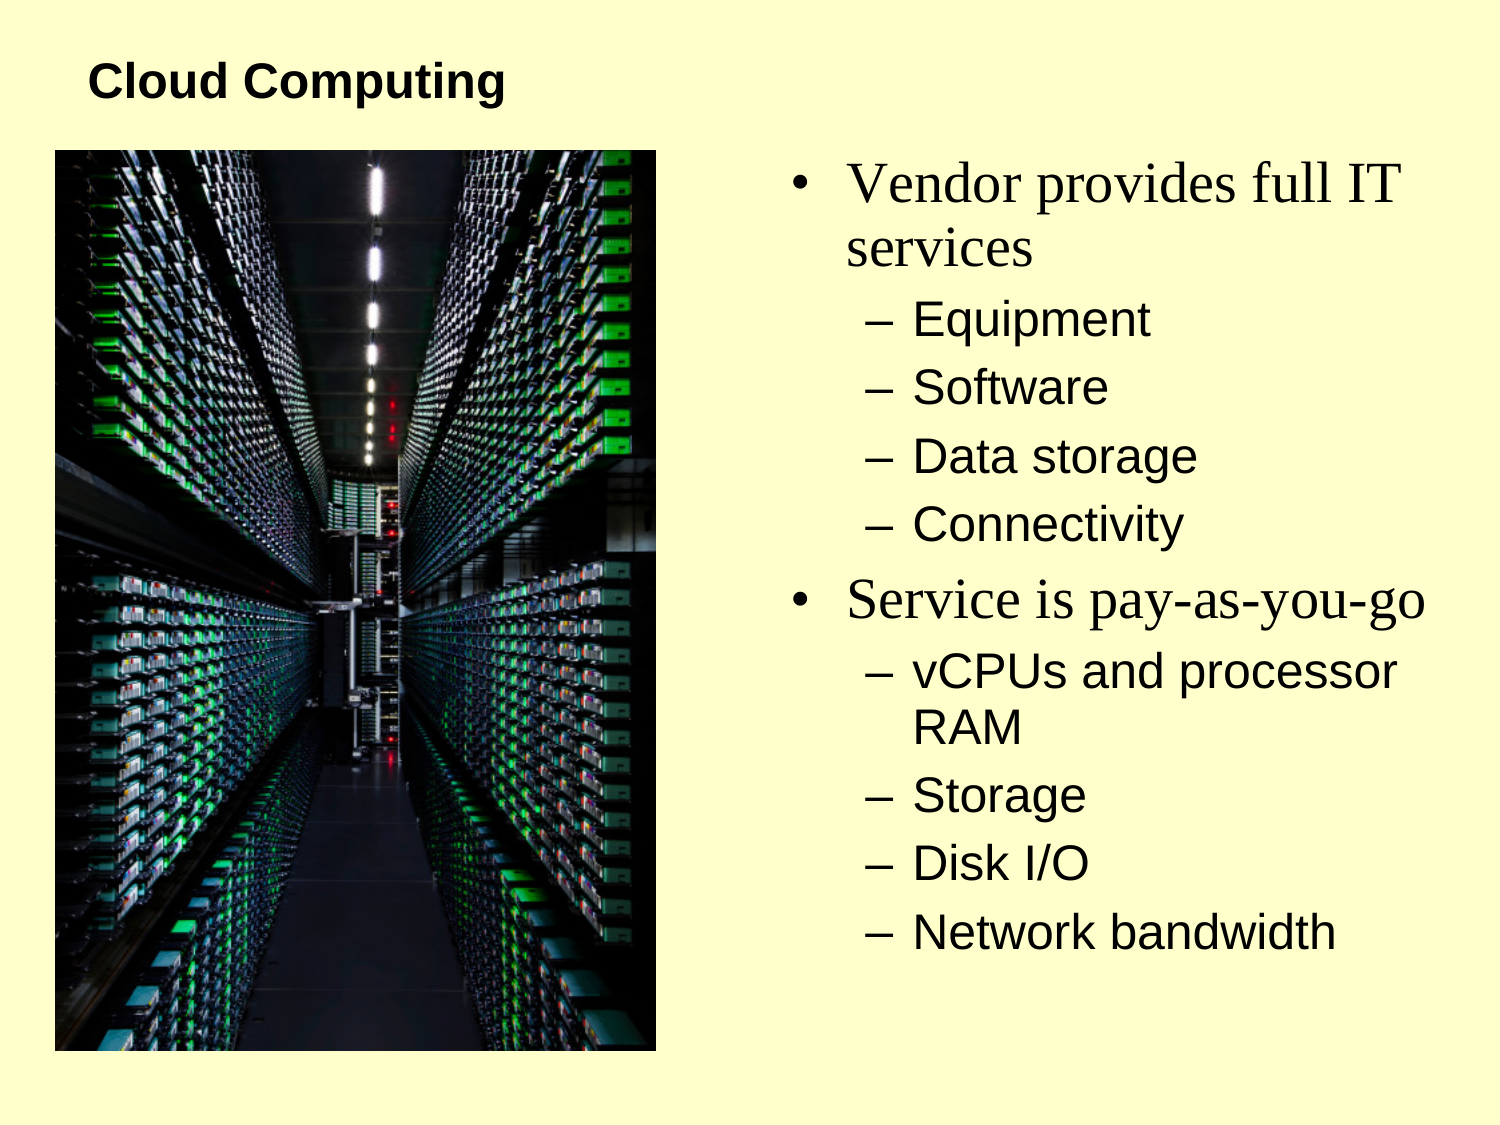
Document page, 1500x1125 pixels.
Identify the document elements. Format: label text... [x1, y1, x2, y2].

picture [55, 150, 656, 1051]
list Vendor provides full IT services Equipment Software Data storage Connectivity Service is pay-as-you-go vCPUs and processor RAM Storage Disk I/O Network bandwidth [790, 149, 1461, 960]
title Cloud Computing [87, 44, 1500, 118]
